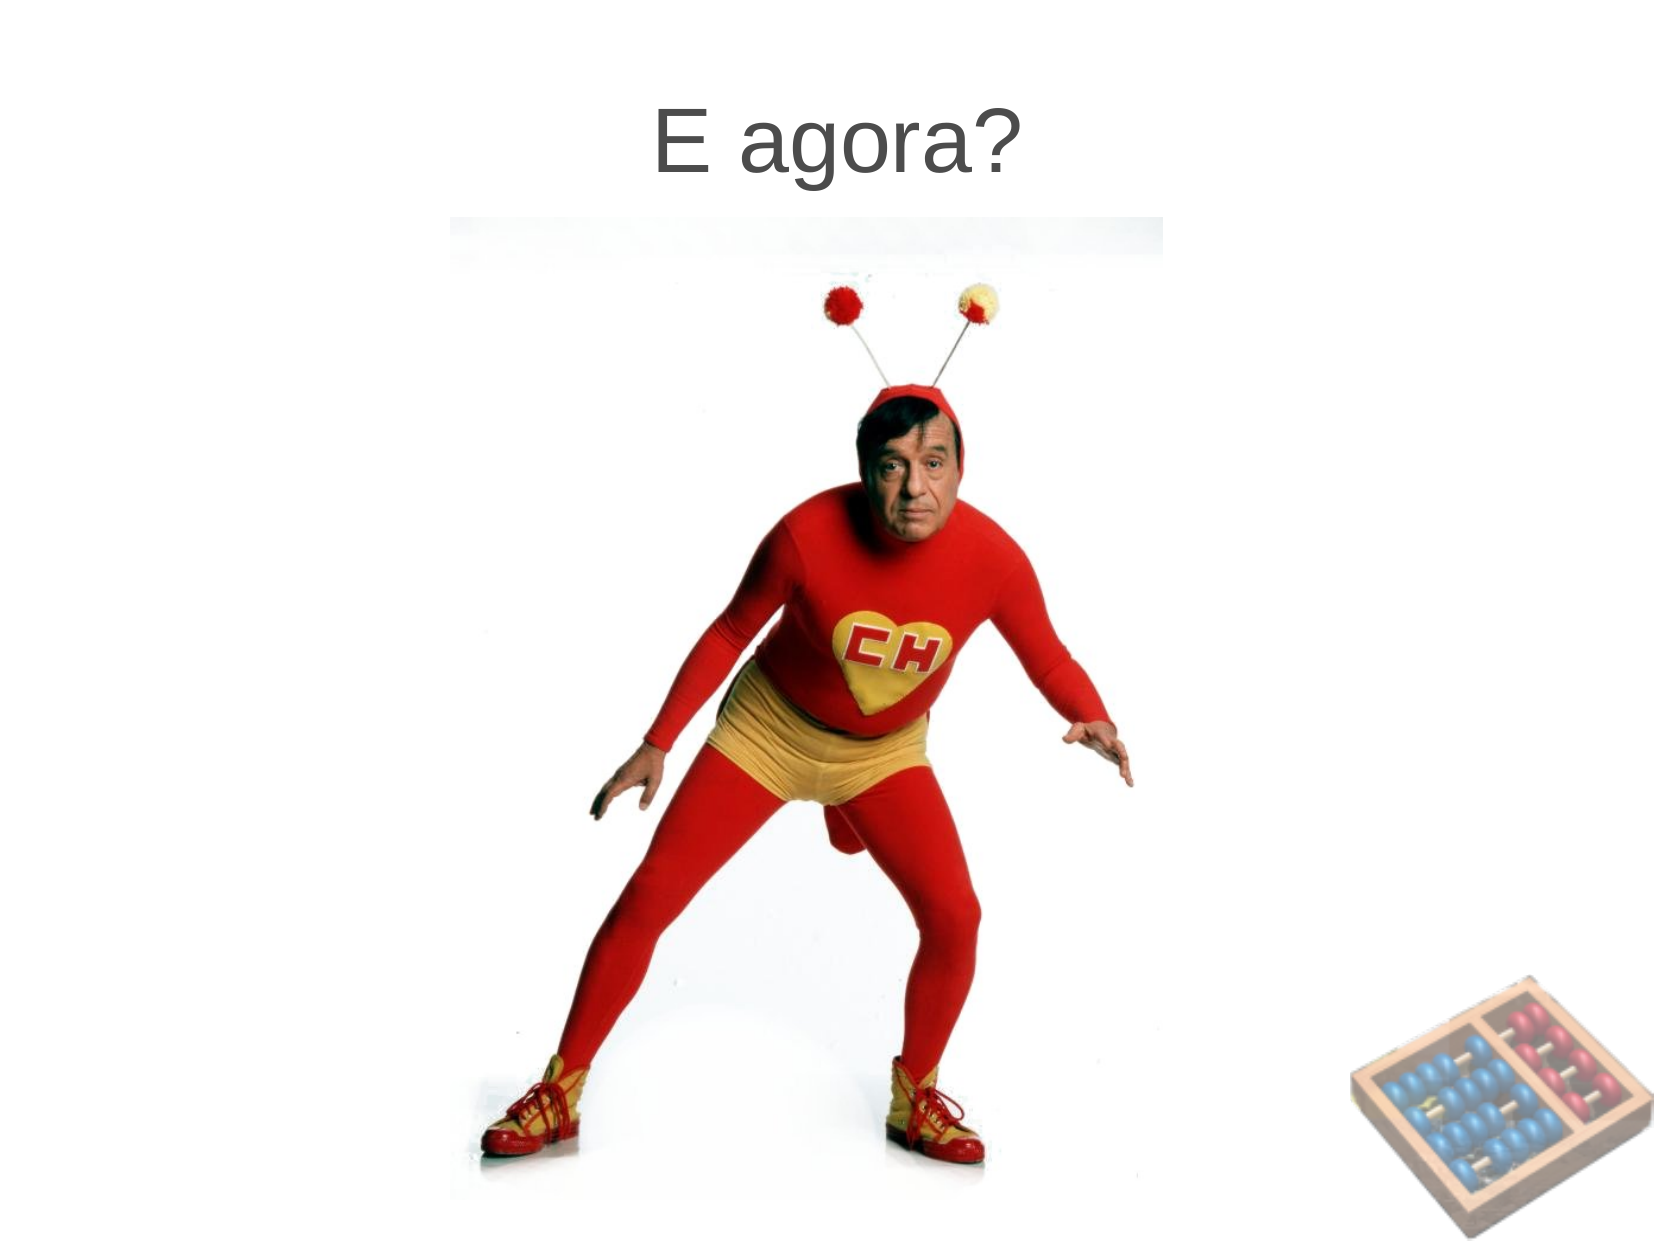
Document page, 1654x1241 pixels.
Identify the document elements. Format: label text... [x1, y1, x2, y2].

picture [450, 217, 1163, 1201]
title E agora? [75, 44, 1601, 238]
